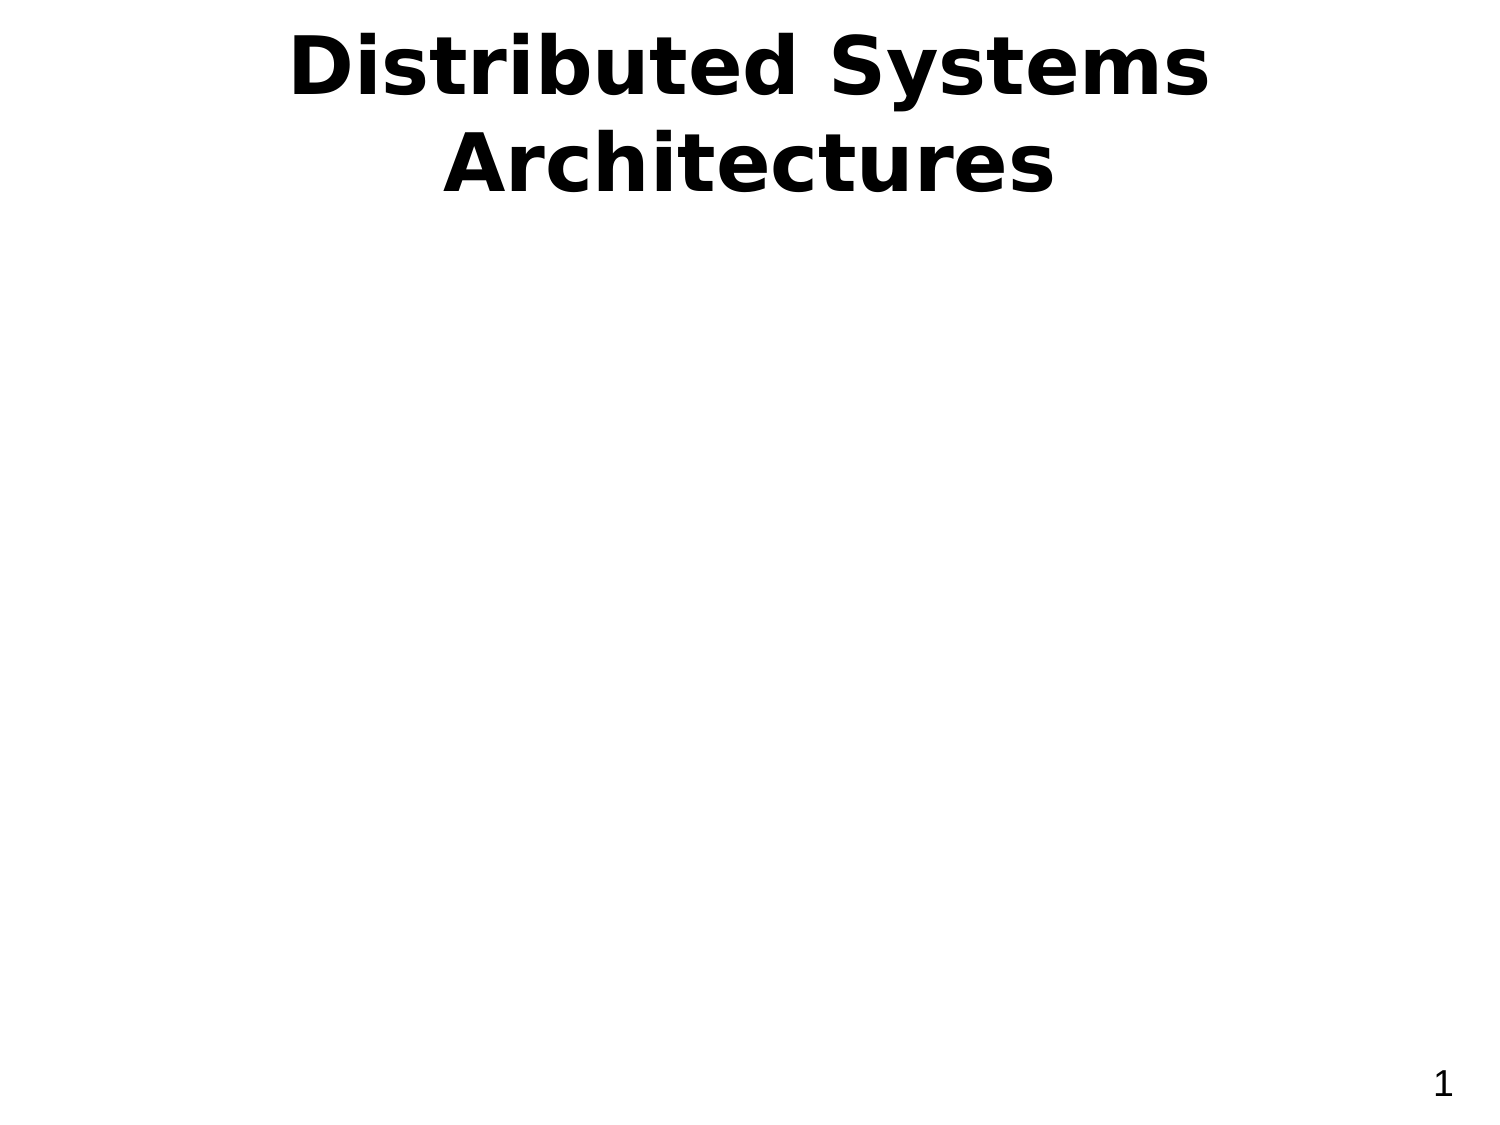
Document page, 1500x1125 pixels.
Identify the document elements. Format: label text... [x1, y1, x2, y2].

title Distributed Systems Architectures [75, 44, 1425, 177]
